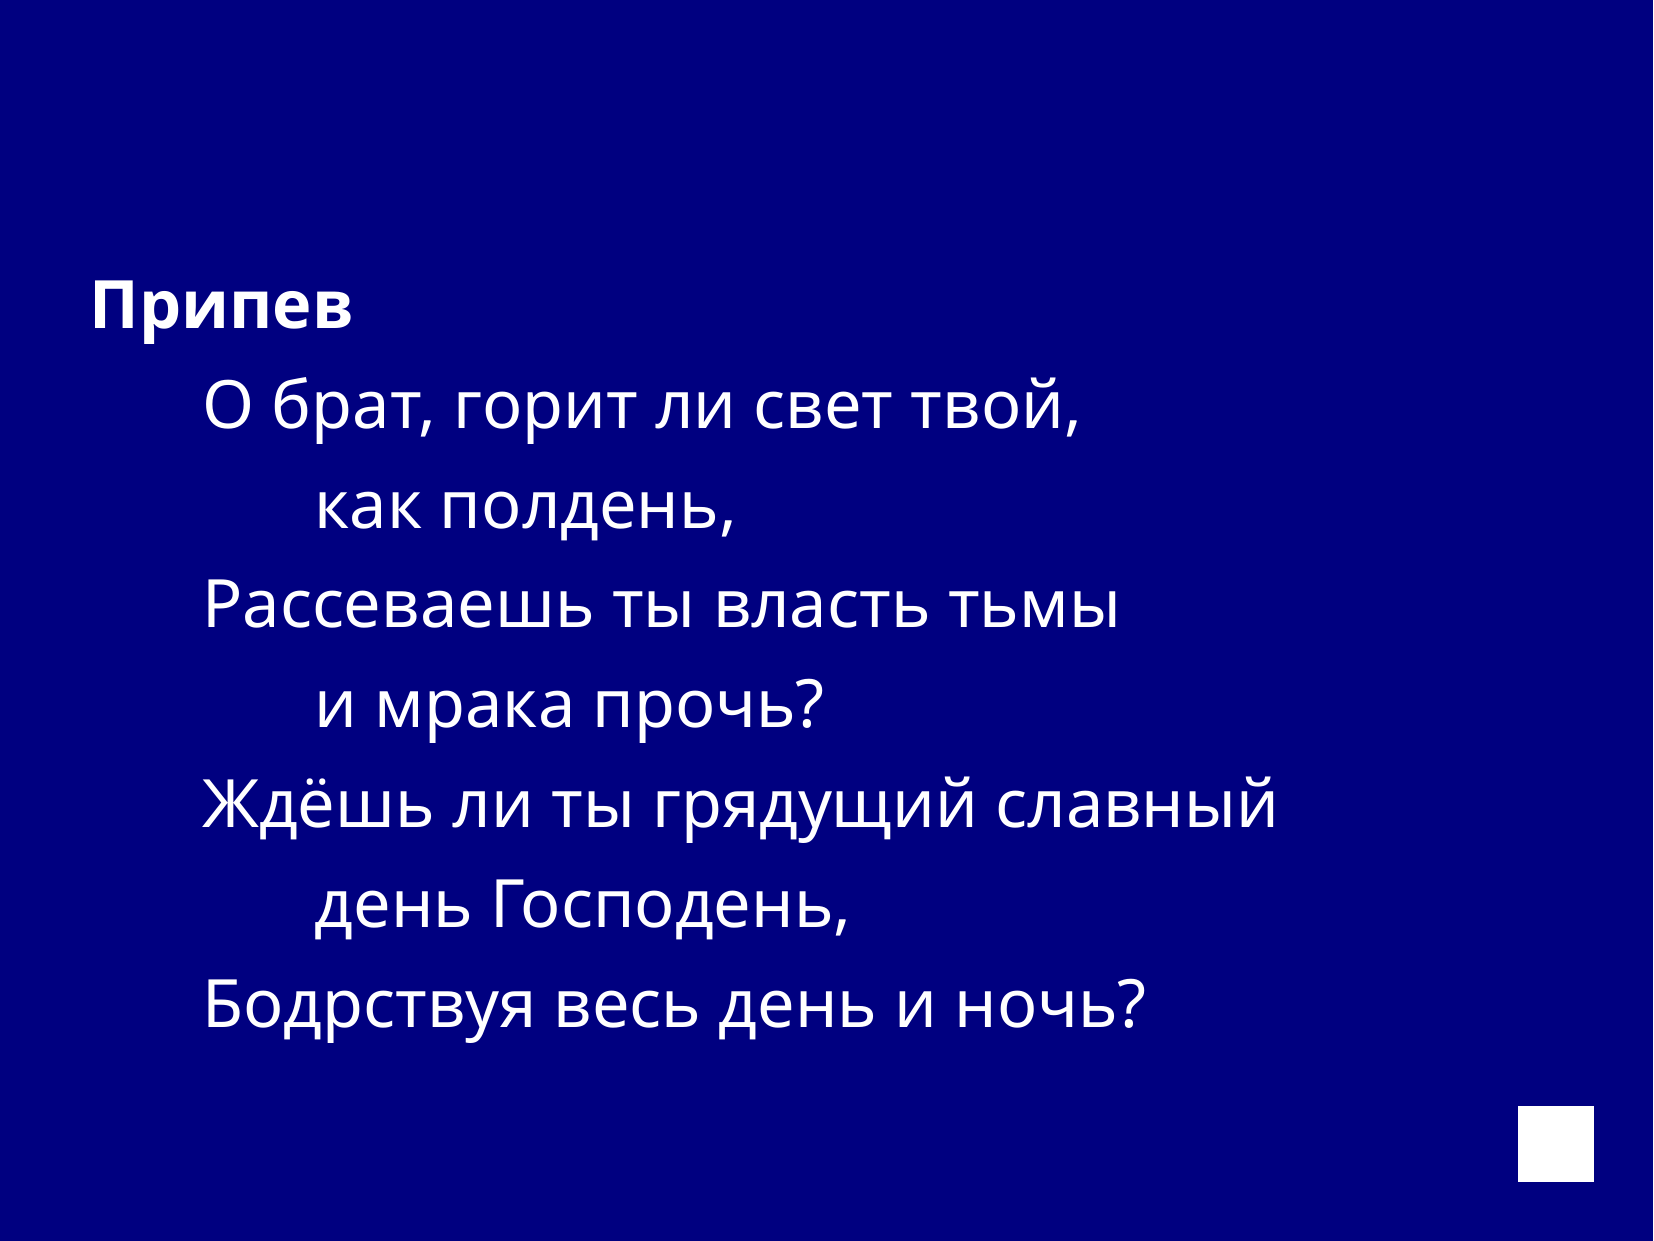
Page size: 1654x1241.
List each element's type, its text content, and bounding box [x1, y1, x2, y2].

text_box [1518, 1106, 1594, 1182]
text_box Припев О брат, горит ли свет твой, как полдень, Рассеваешь ты власть тьмы и мрака прочь? Ждёшь ли ты грядущий славный день Господень, Бодрствуя весь день и ночь? [75, 150, 1576, 1163]
